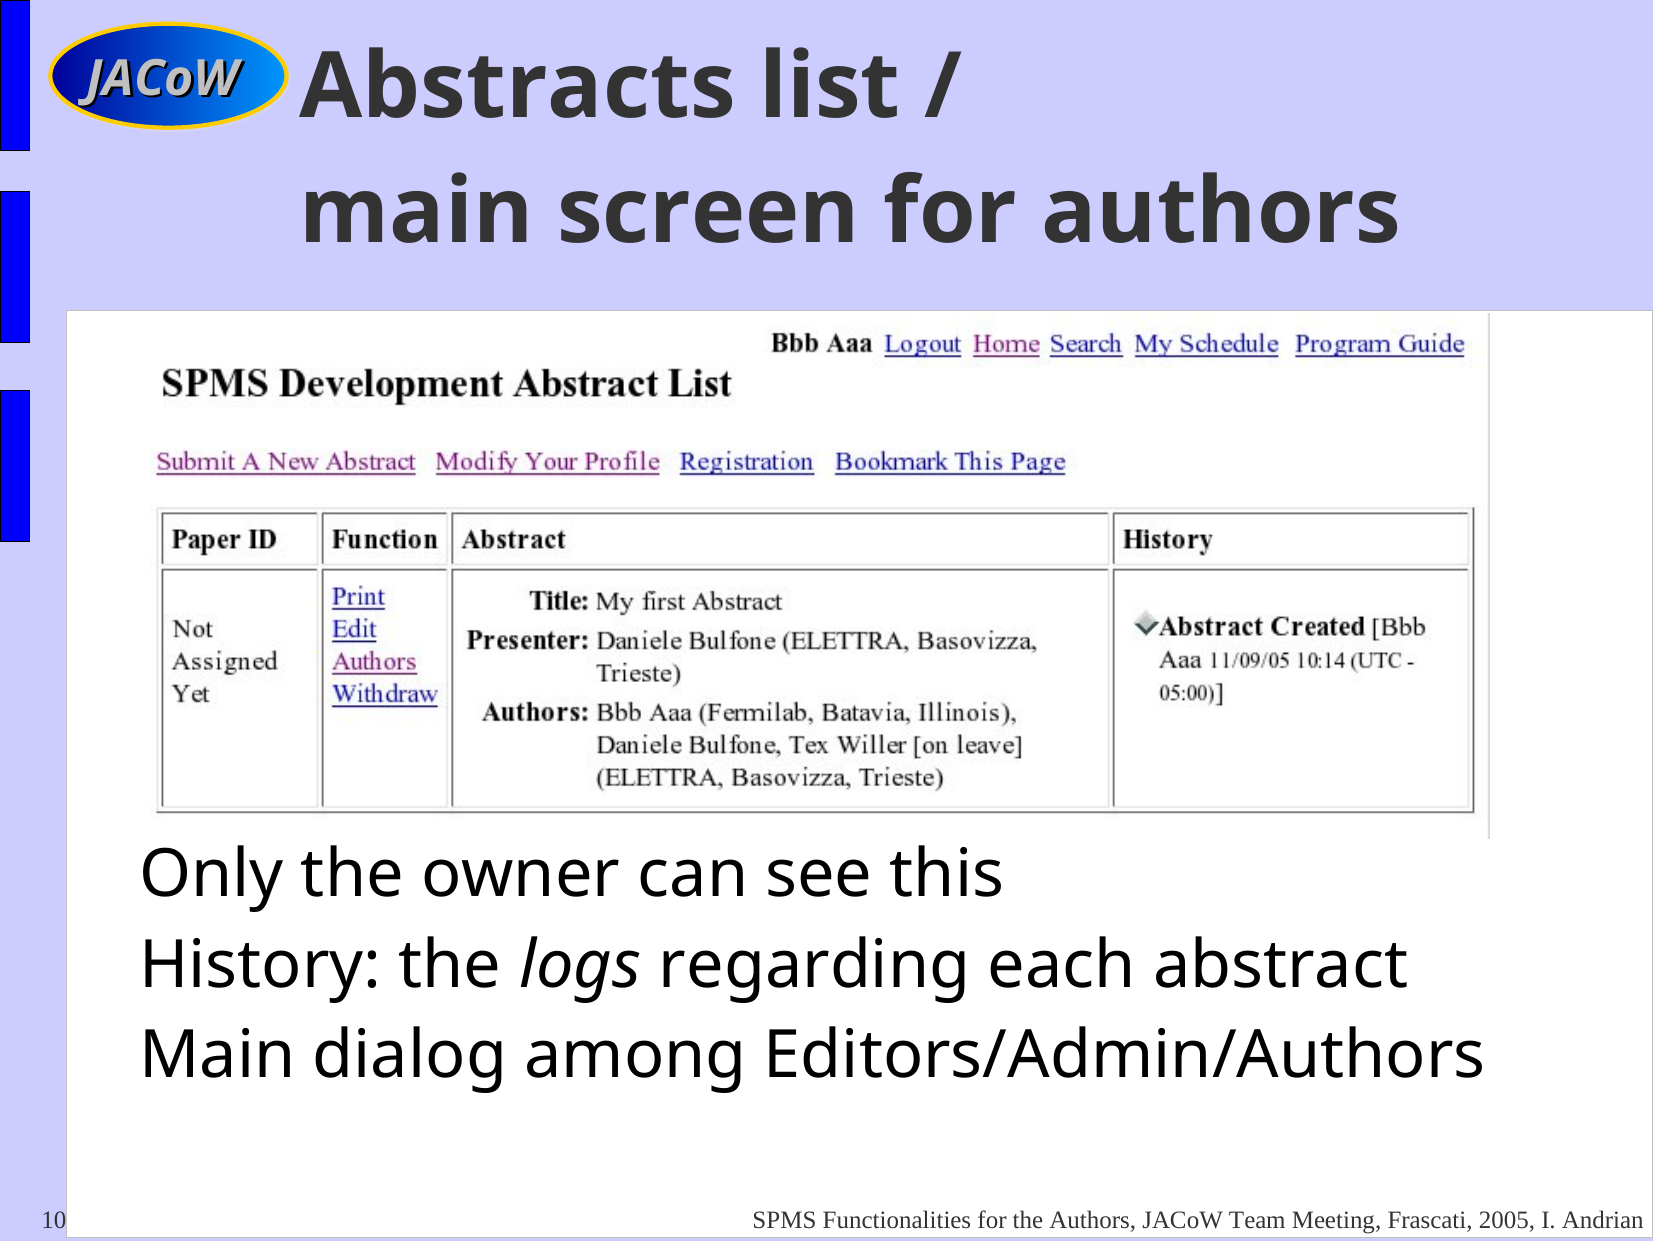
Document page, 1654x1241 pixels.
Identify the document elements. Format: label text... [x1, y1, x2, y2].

list Only the owner can see this History: the logs regarding each abstract Main dialog among Editors/Admin/Authors [121, 825, 1534, 1127]
title Abstracts list / main screen for authors [299, 19, 1650, 283]
picture [150, 313, 1490, 839]
